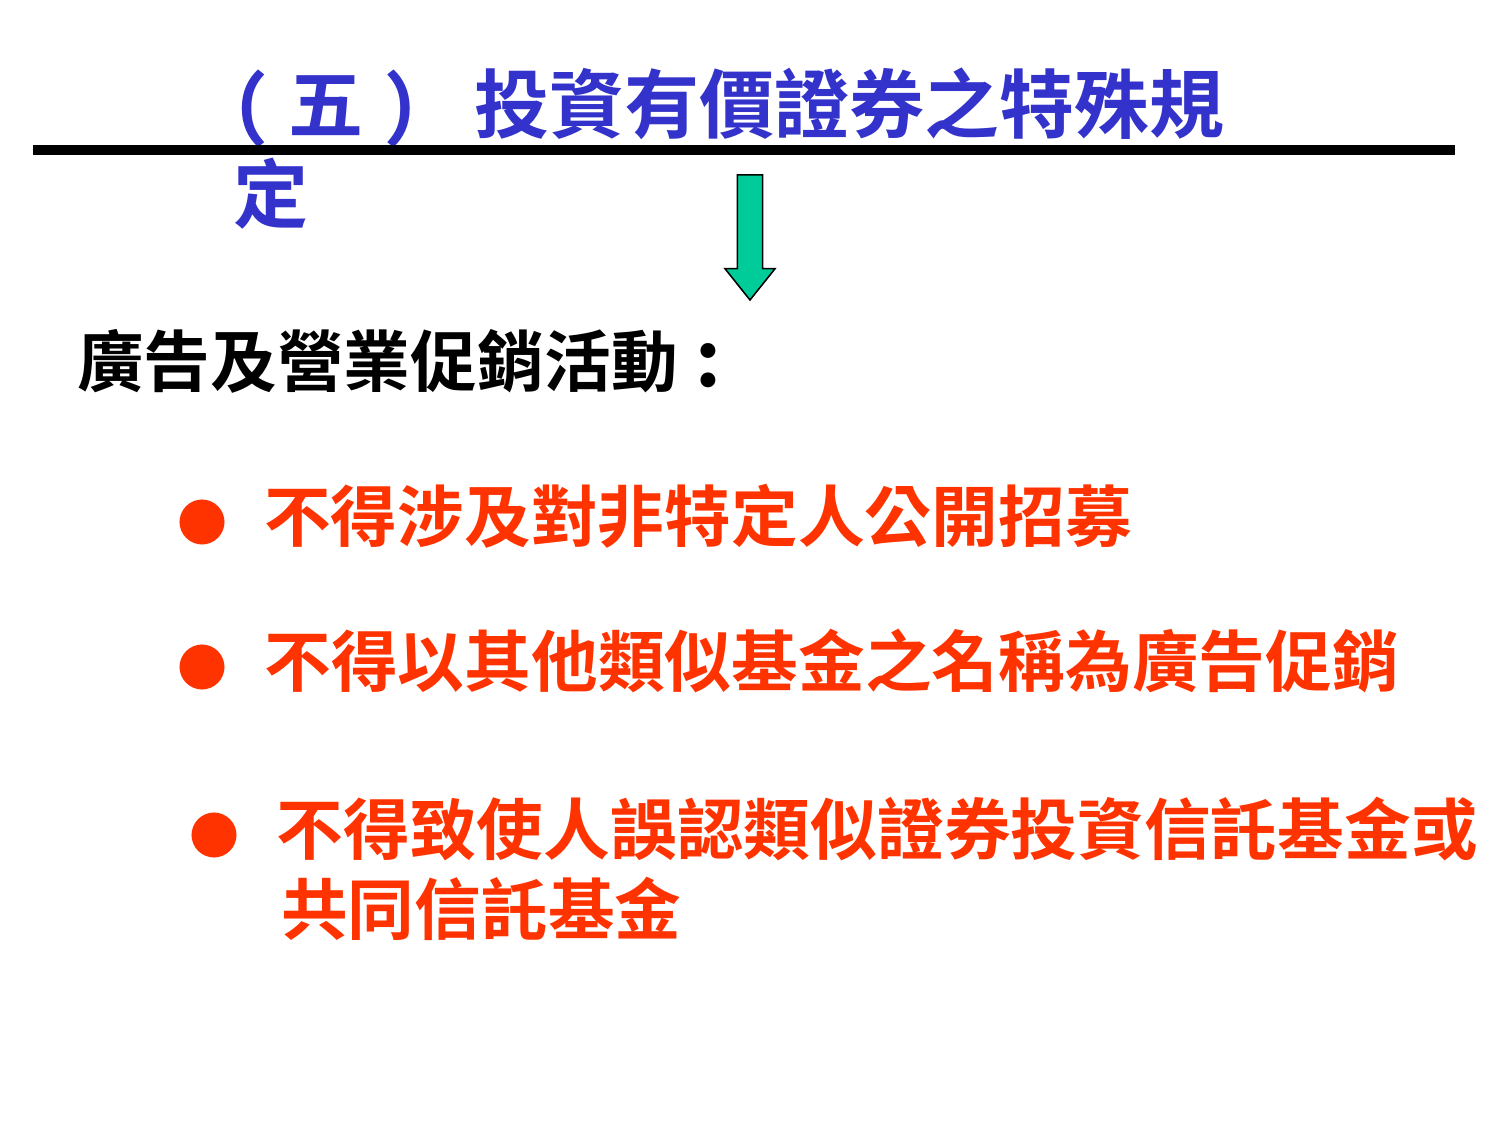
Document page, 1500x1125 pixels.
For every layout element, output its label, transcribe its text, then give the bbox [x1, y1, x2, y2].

text_box ● 不得涉及對非特定人公開招募 [162, 467, 1253, 563]
text_box ● 不得致使人誤認類似證券投資信託基金或 共同信託基金 [0, 699, 1500, 1036]
text_box 廣告及營業促銷活動: [62, 287, 713, 413]
text_box (五) 投資有價證券之特殊規定 [218, 155, 1282, 246]
text_box ● 不得以其他類似基金之名稱為廣告促銷 [162, 612, 1426, 708]
text_box (五) 投資有價證券之特殊規定 [218, 49, 1282, 145]
